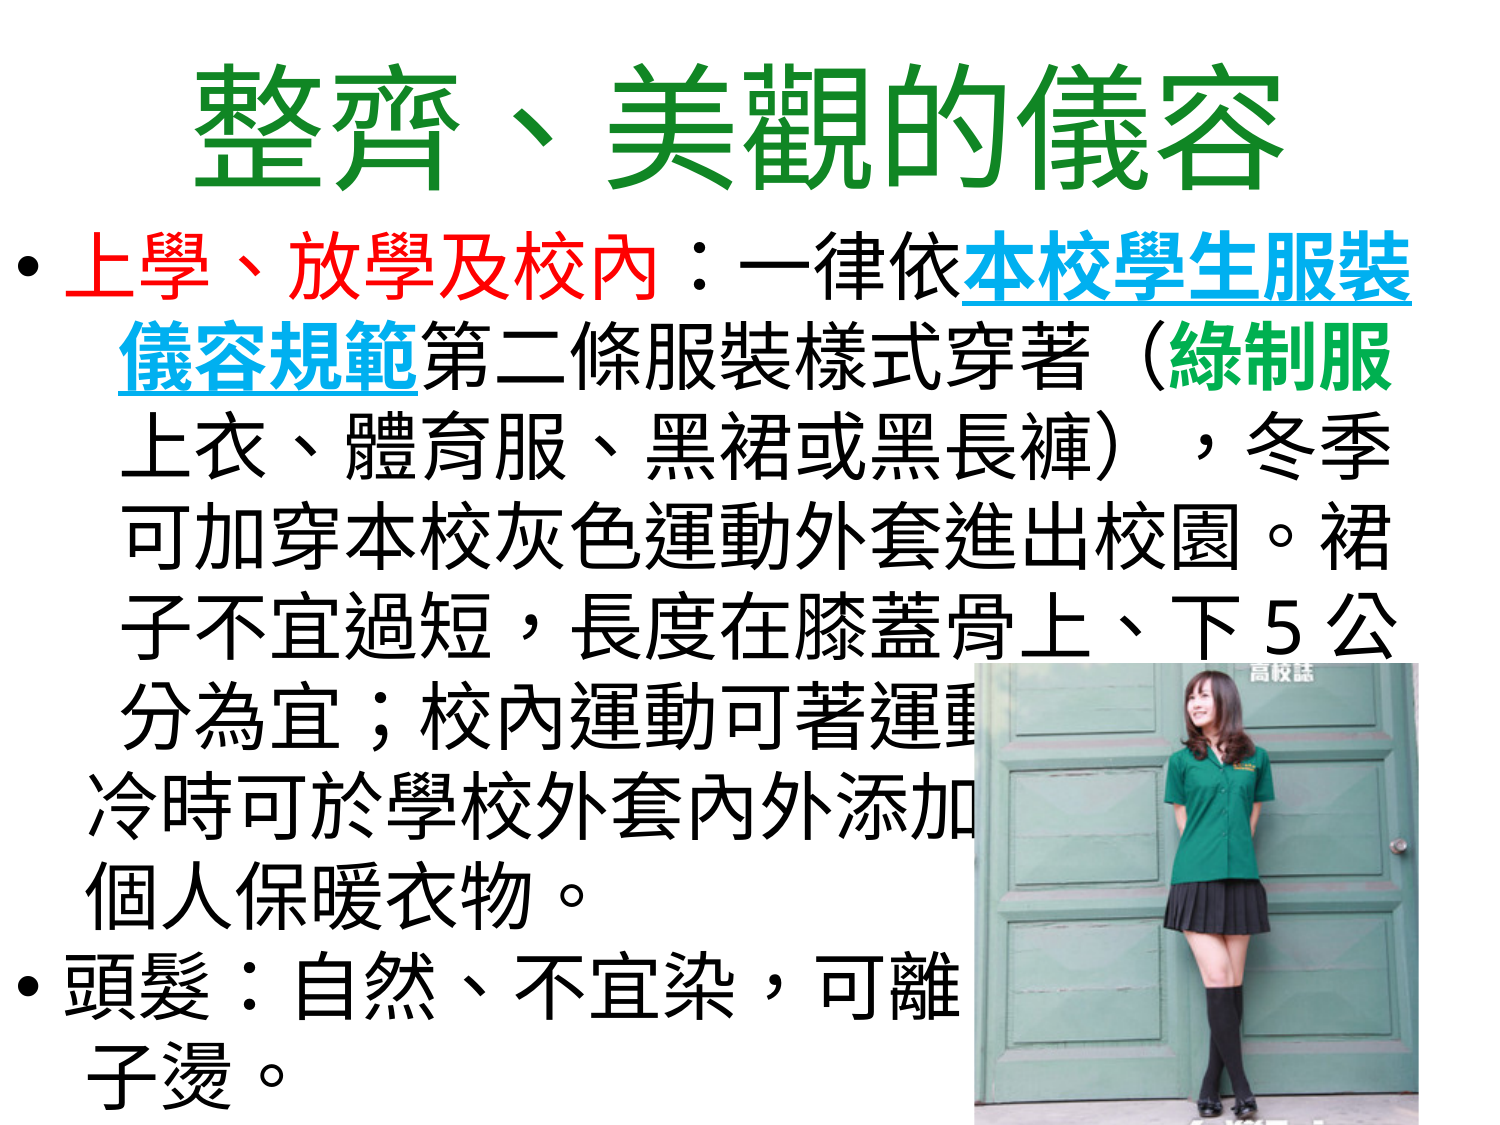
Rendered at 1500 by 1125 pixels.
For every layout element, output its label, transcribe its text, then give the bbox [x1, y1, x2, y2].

text_box 整齊、美觀的儀容 [64, 31, 1415, 219]
list 上學、放學及校內：一律依本校學生服裝儀容規範第二條服裝樣式穿著（綠制服上衣、體育服、黑裙或黑長褲），冬季可加穿本校灰色運動外套進出校園。裙子不宜過短，長度在膝蓋骨上、下5公分為宜；校內運動可著運動服；天氣寒 冷時可於學校外套內外添加 個人保暖衣物。 頭髮：自然、不宜染，可離 子燙。 [0, 212, 1471, 1125]
picture [974, 663, 1419, 1125]
